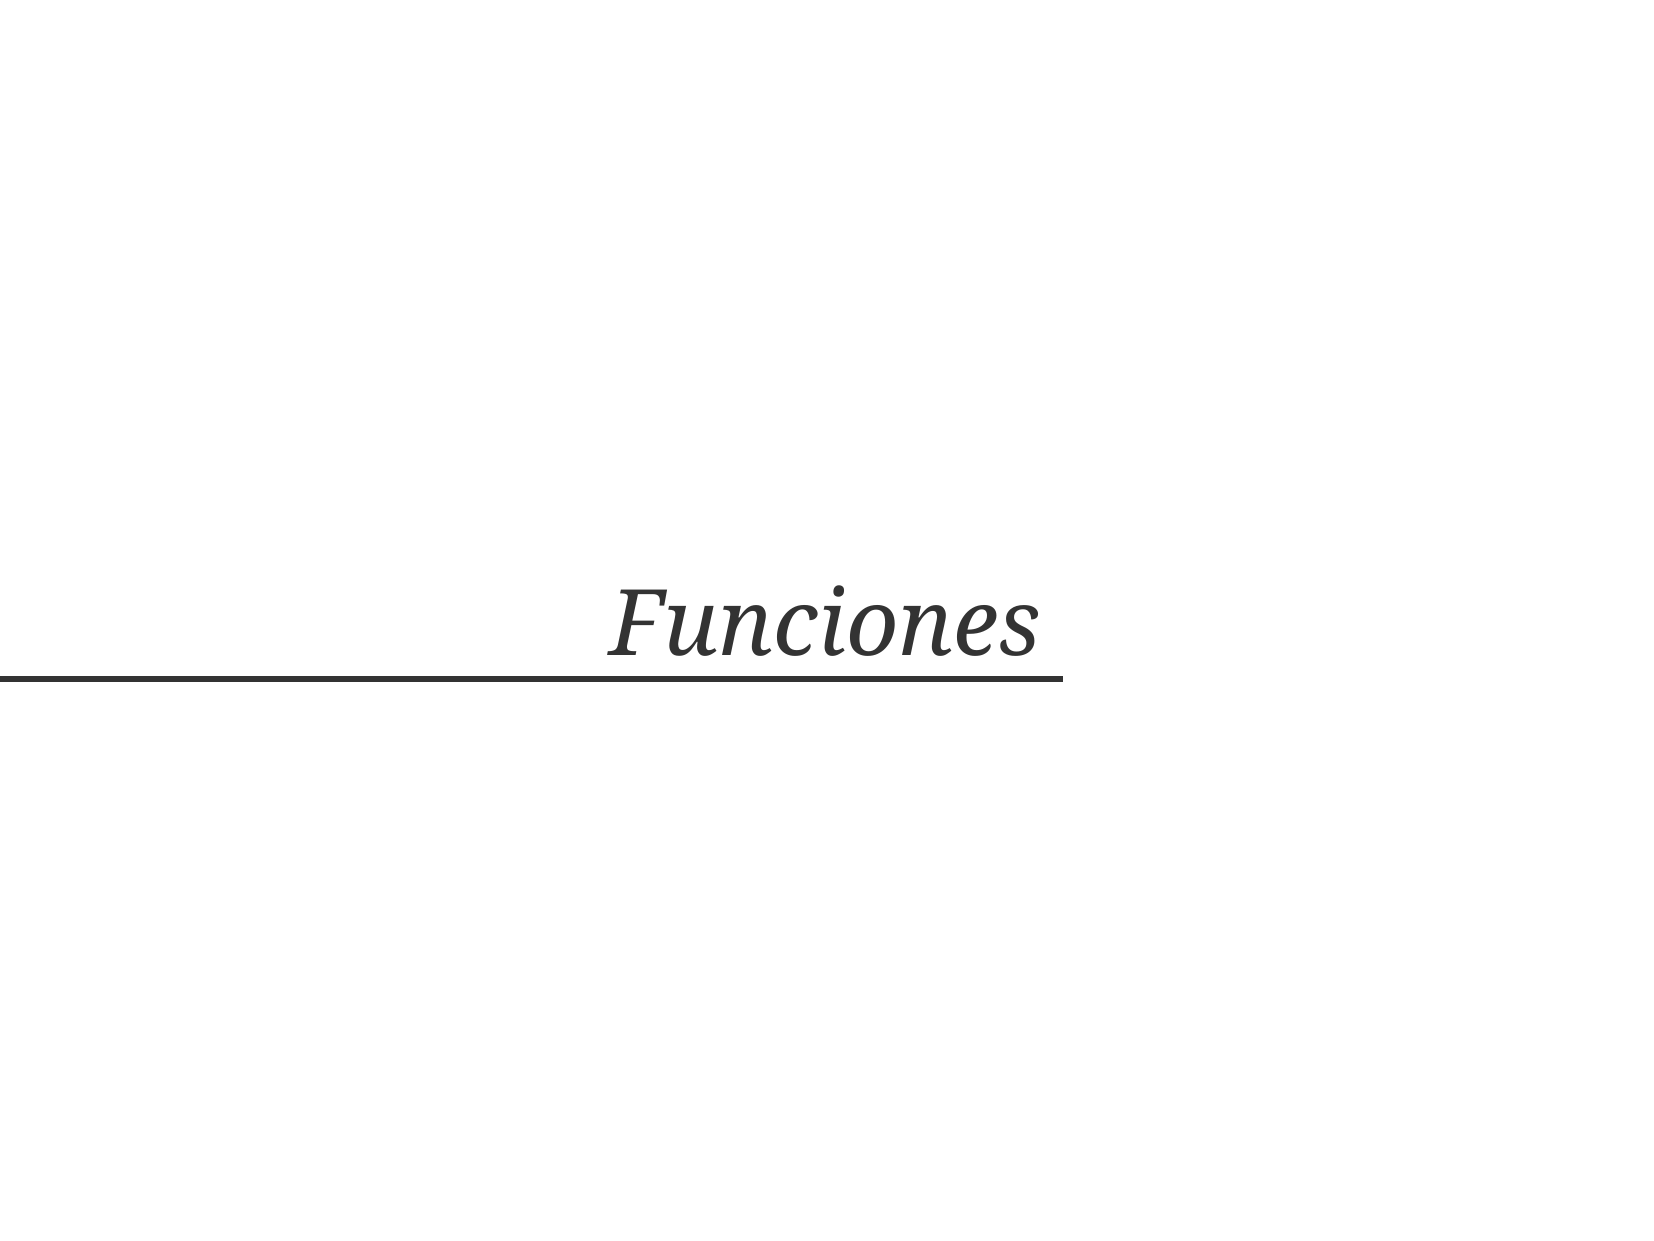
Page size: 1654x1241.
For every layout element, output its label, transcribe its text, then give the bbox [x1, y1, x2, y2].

text_box Funciones [0, 0, 1654, 1241]
